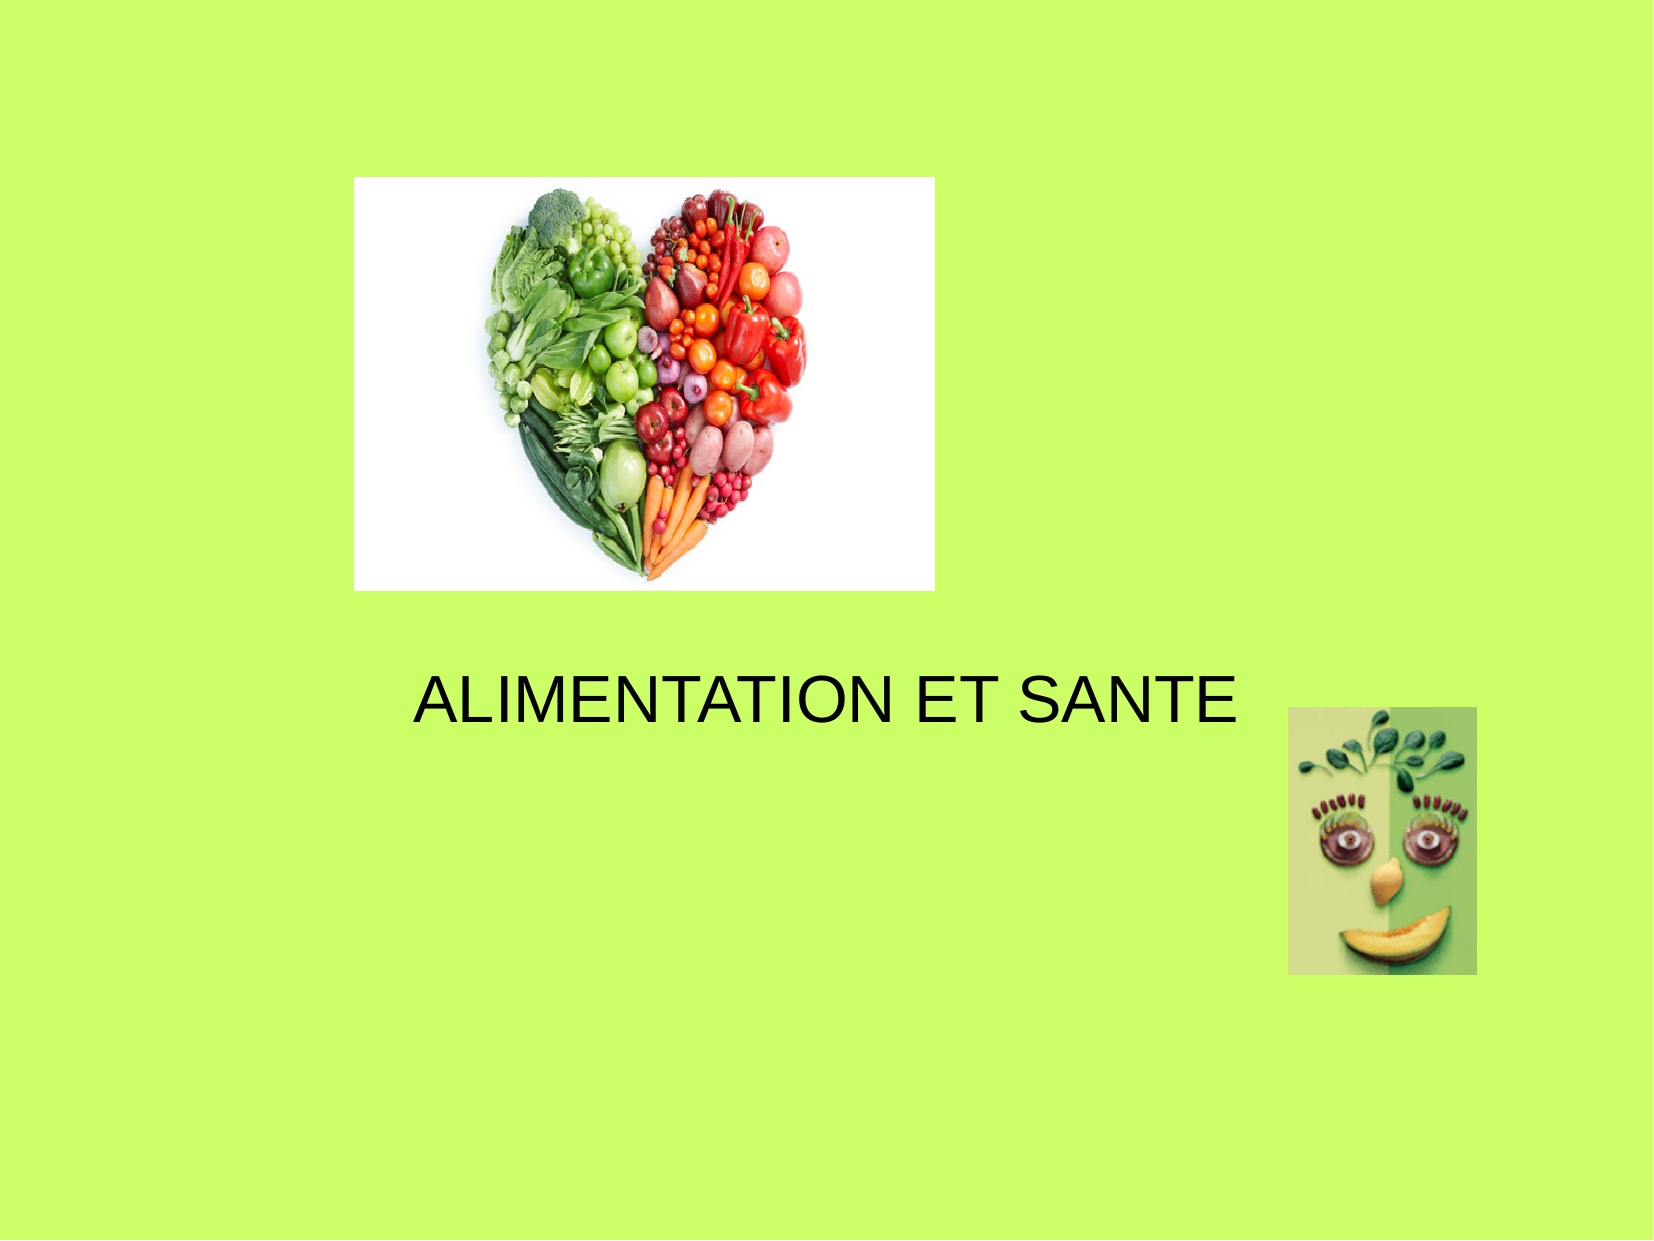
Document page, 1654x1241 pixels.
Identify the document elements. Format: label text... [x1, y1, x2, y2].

picture [1288, 707, 1477, 975]
picture [354, 177, 935, 591]
subtitle ALIMENTATION ET SANTE [82, 290, 1571, 1109]
